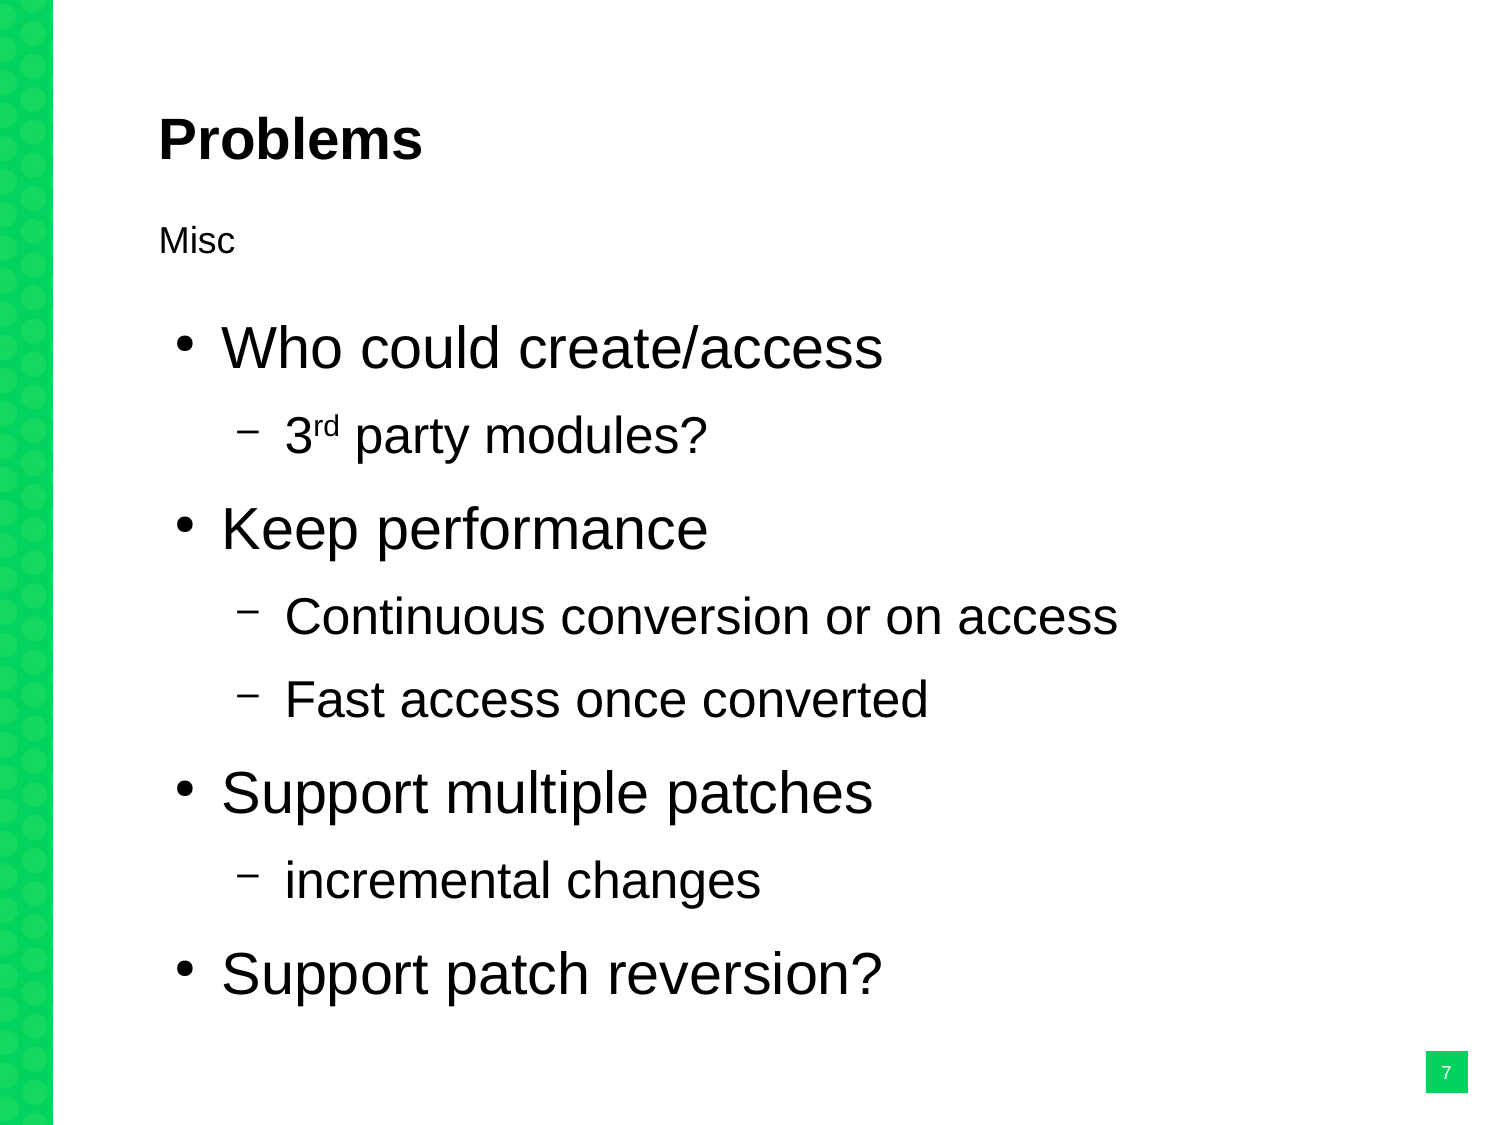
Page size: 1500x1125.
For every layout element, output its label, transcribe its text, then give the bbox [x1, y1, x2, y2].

text_box <number> [1425, 1051, 1468, 1094]
title Problems [143, 94, 1397, 180]
list Who could create/access 3rd party modules? Keep performance Continuous conversion or on access Fast access once converted Support multiple patches incremental changes Support patch reversion? [143, 302, 1397, 1021]
list Misc [143, 202, 1397, 274]
picture [0, 0, 53, 1125]
